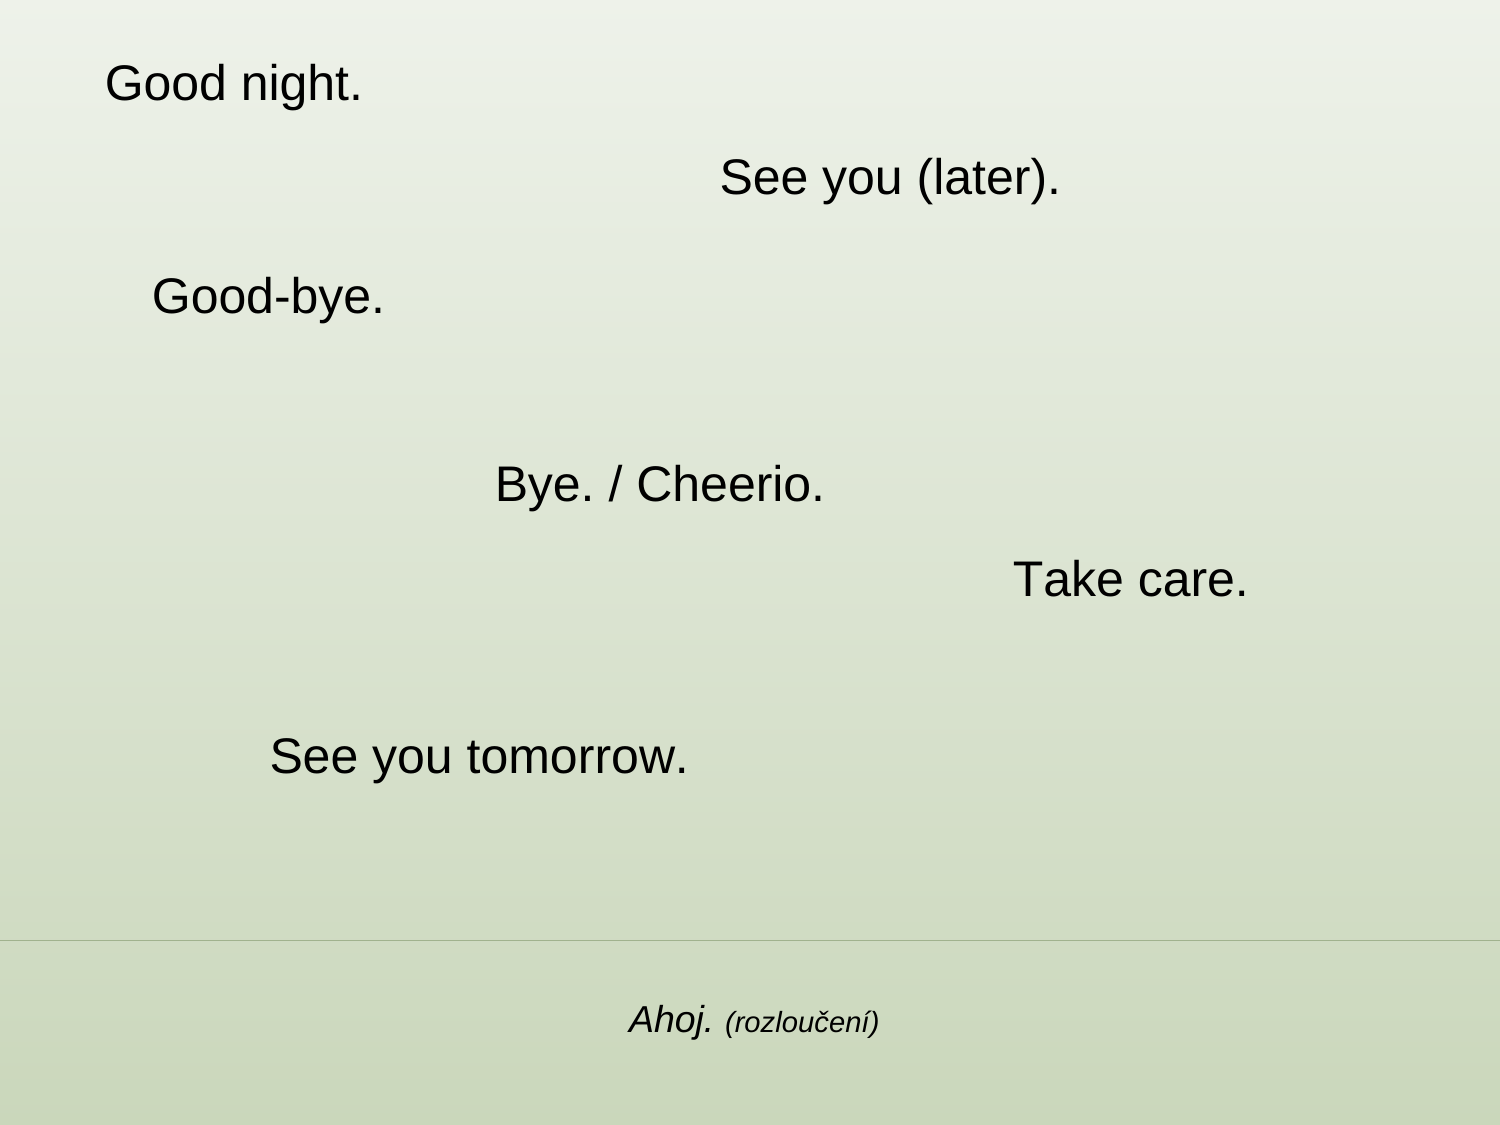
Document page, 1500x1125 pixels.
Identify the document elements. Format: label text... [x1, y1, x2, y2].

text_box Bye. / Cheerio. [480, 444, 841, 520]
text_box Take care. [998, 538, 1400, 615]
text_box See you tomorrow. [254, 716, 705, 792]
text_box Good-bye. [137, 255, 401, 331]
text_box Ahoj. (rozloučení) [614, 987, 895, 1049]
text_box Good night. [90, 42, 379, 119]
text_box See you (later). [704, 137, 1077, 213]
